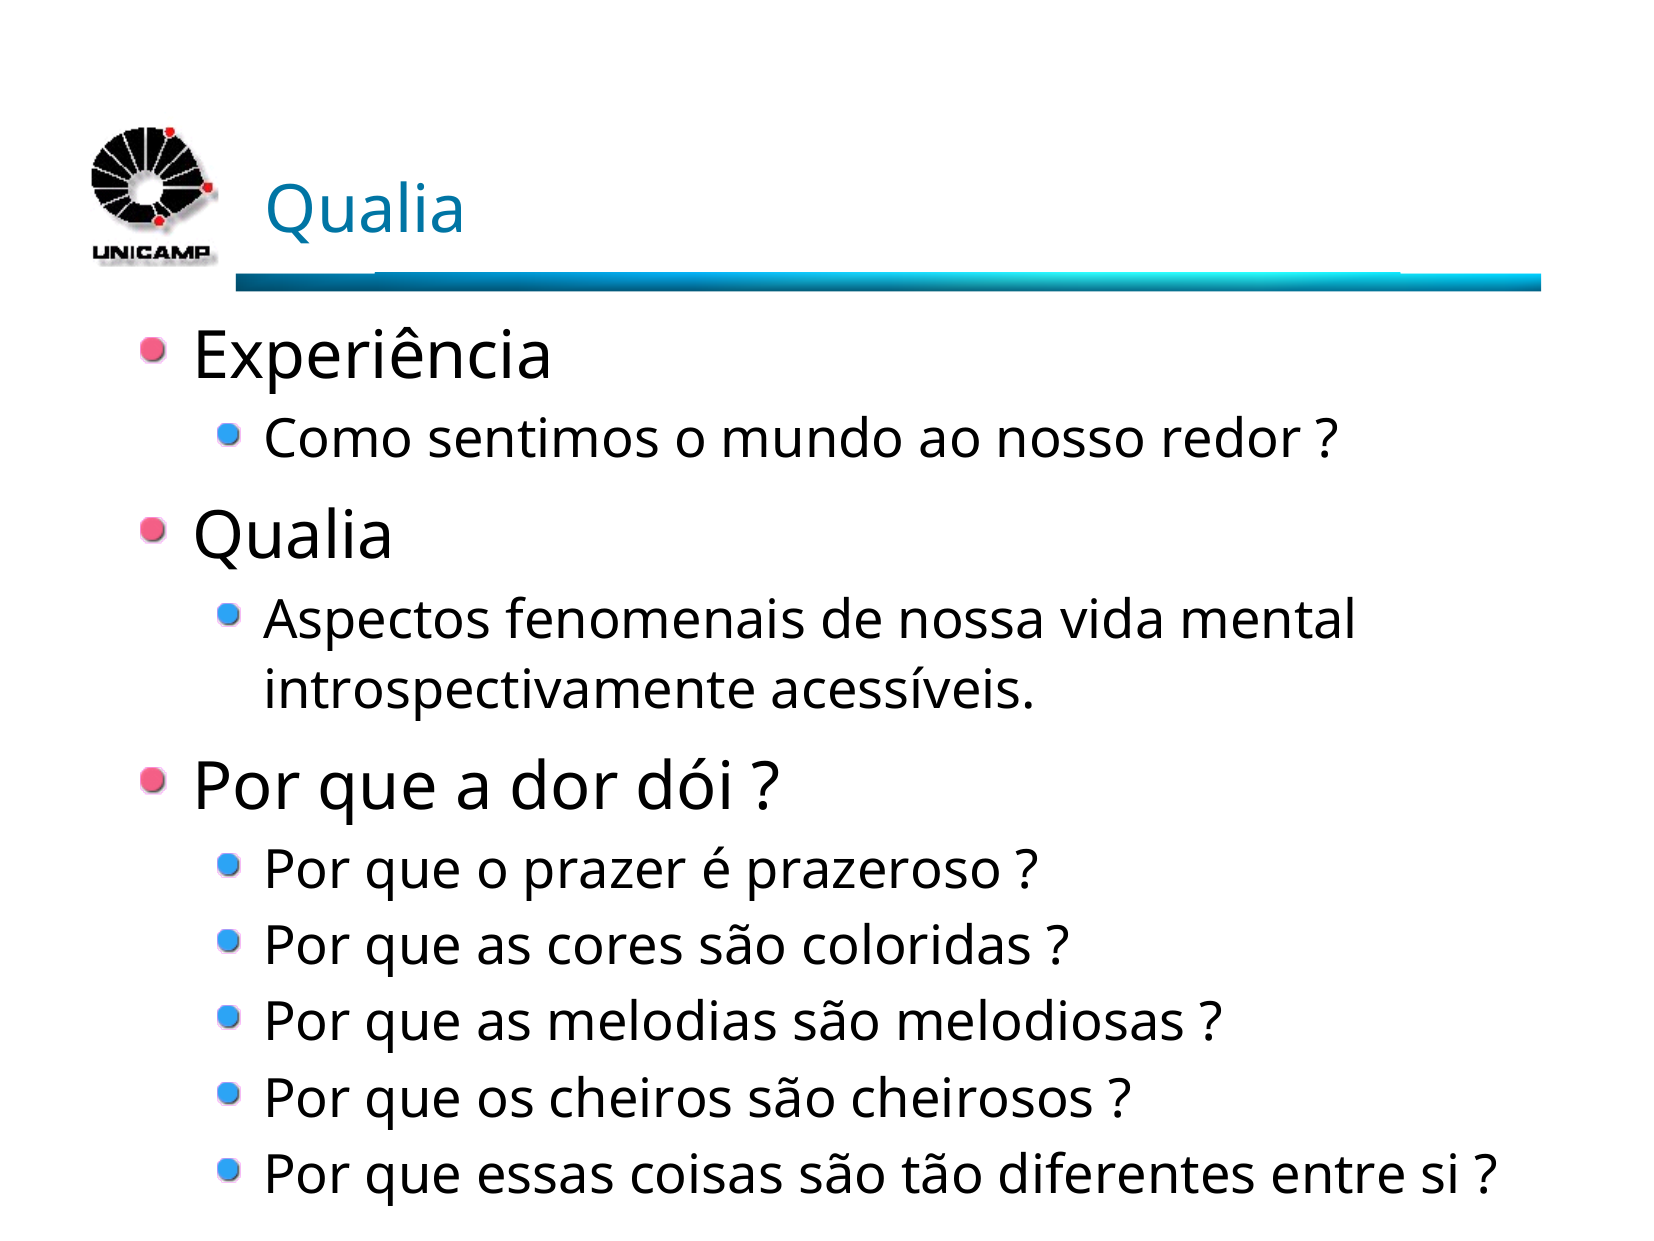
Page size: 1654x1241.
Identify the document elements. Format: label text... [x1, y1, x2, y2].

picture [125, 272, 1654, 295]
title Qualia [264, 42, 1534, 250]
list Experiência Como sentimos o mundo ao nosso redor ? Qualia Aspectos fenomenais de nossa vida mental introspectivamente acessíveis. Por que a dor dói ? Por que o prazer é prazeroso ? Por que as cores são coloridas ? Por que as melodias são melodiosas ? Por que os cheiros são cheirosos ? Por que essas coisas são tão diferentes entre si ? [121, 309, 1534, 1182]
